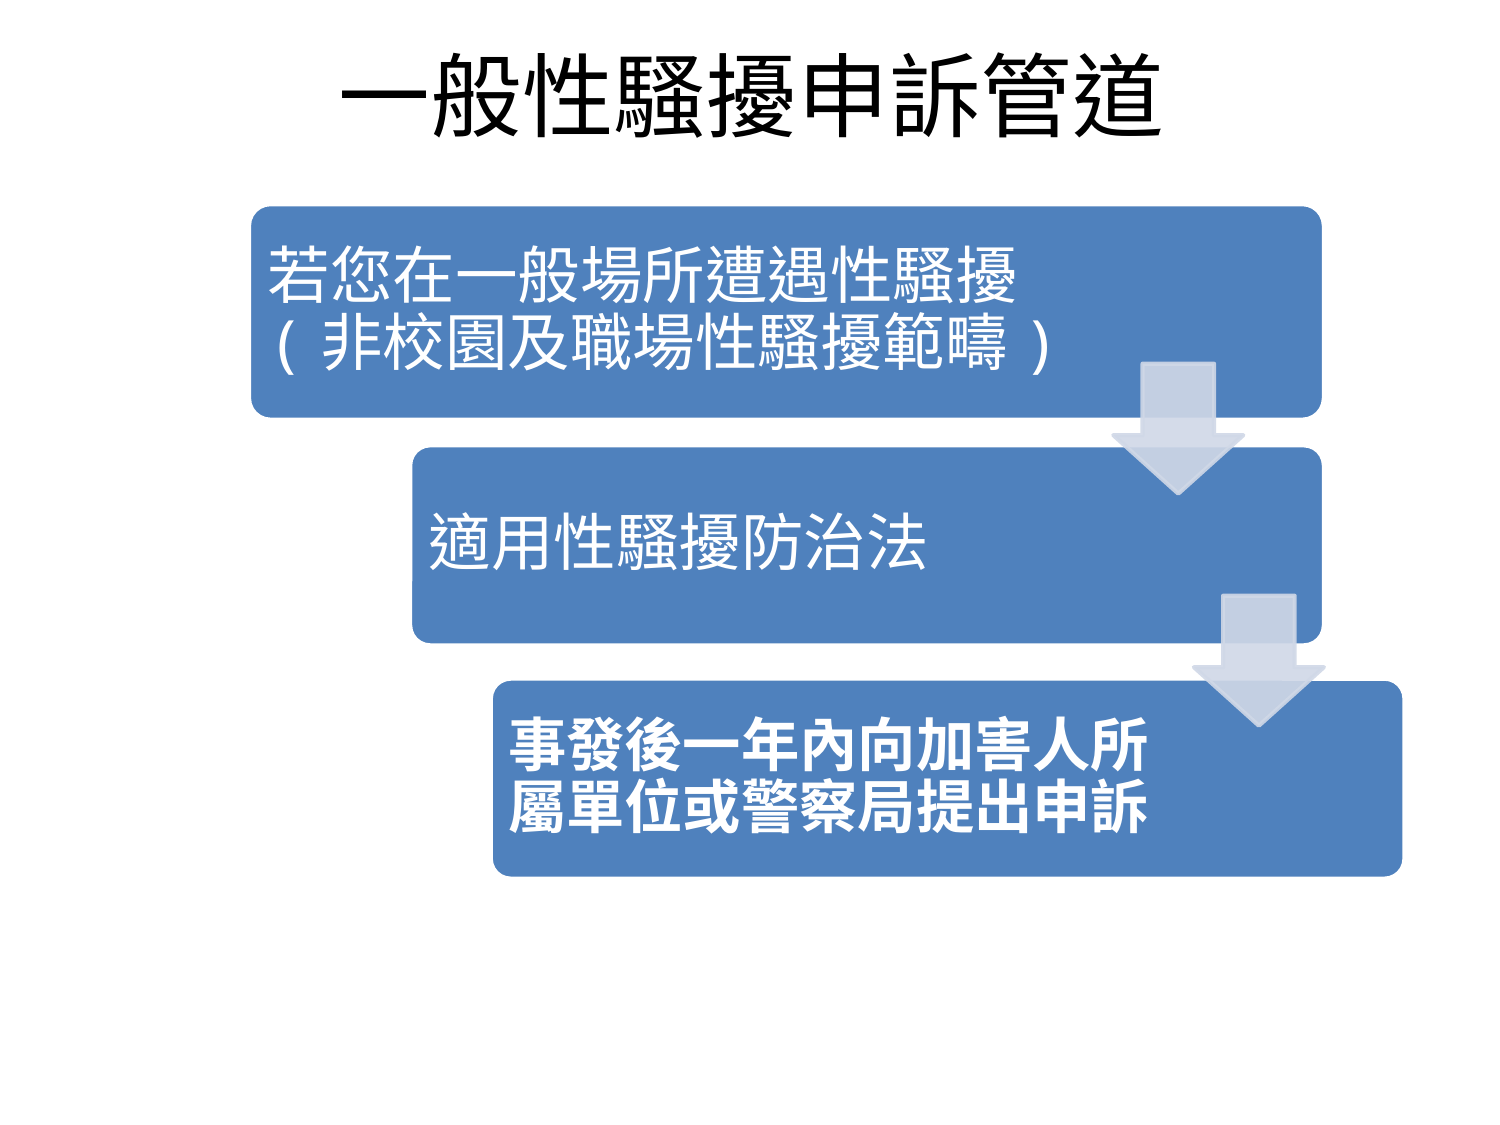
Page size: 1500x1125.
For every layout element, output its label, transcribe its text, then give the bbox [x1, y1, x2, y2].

text_box 適用性騷擾防治法 [410, 445, 1324, 646]
title 一般性騷擾申訴管道 [76, 0, 1427, 188]
text_box 若您在一般場所遭遇性騷擾(非校園及職場性騷擾範疇) [248, 204, 1324, 420]
text_box [1113, 363, 1244, 494]
text_box [1193, 595, 1324, 726]
text_box 事發後一年內向加害人所屬單位或警察局提出申訴 [490, 678, 1405, 879]
